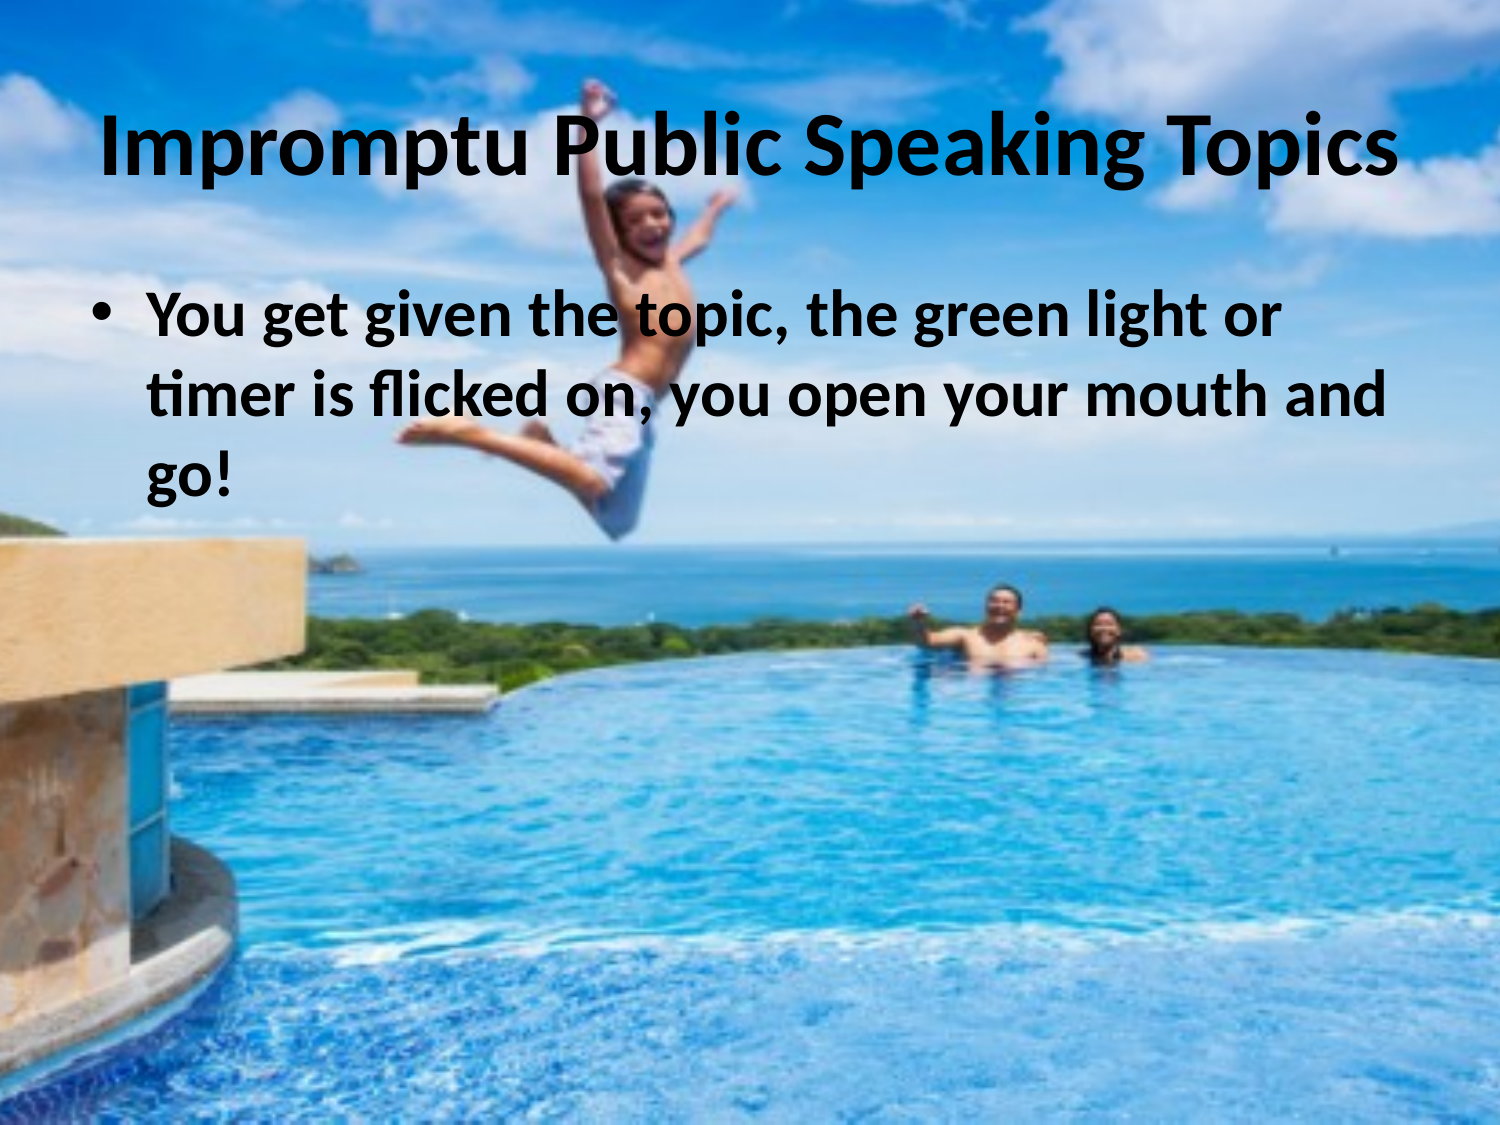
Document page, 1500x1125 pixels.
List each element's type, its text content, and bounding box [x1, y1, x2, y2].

title Impromptu Public Speaking Topics [75, 45, 1425, 233]
picture [0, 0, 1500, 1125]
list You get given the topic, the green light or timer is flicked on, you open your mouth and go! [75, 262, 1425, 1005]
